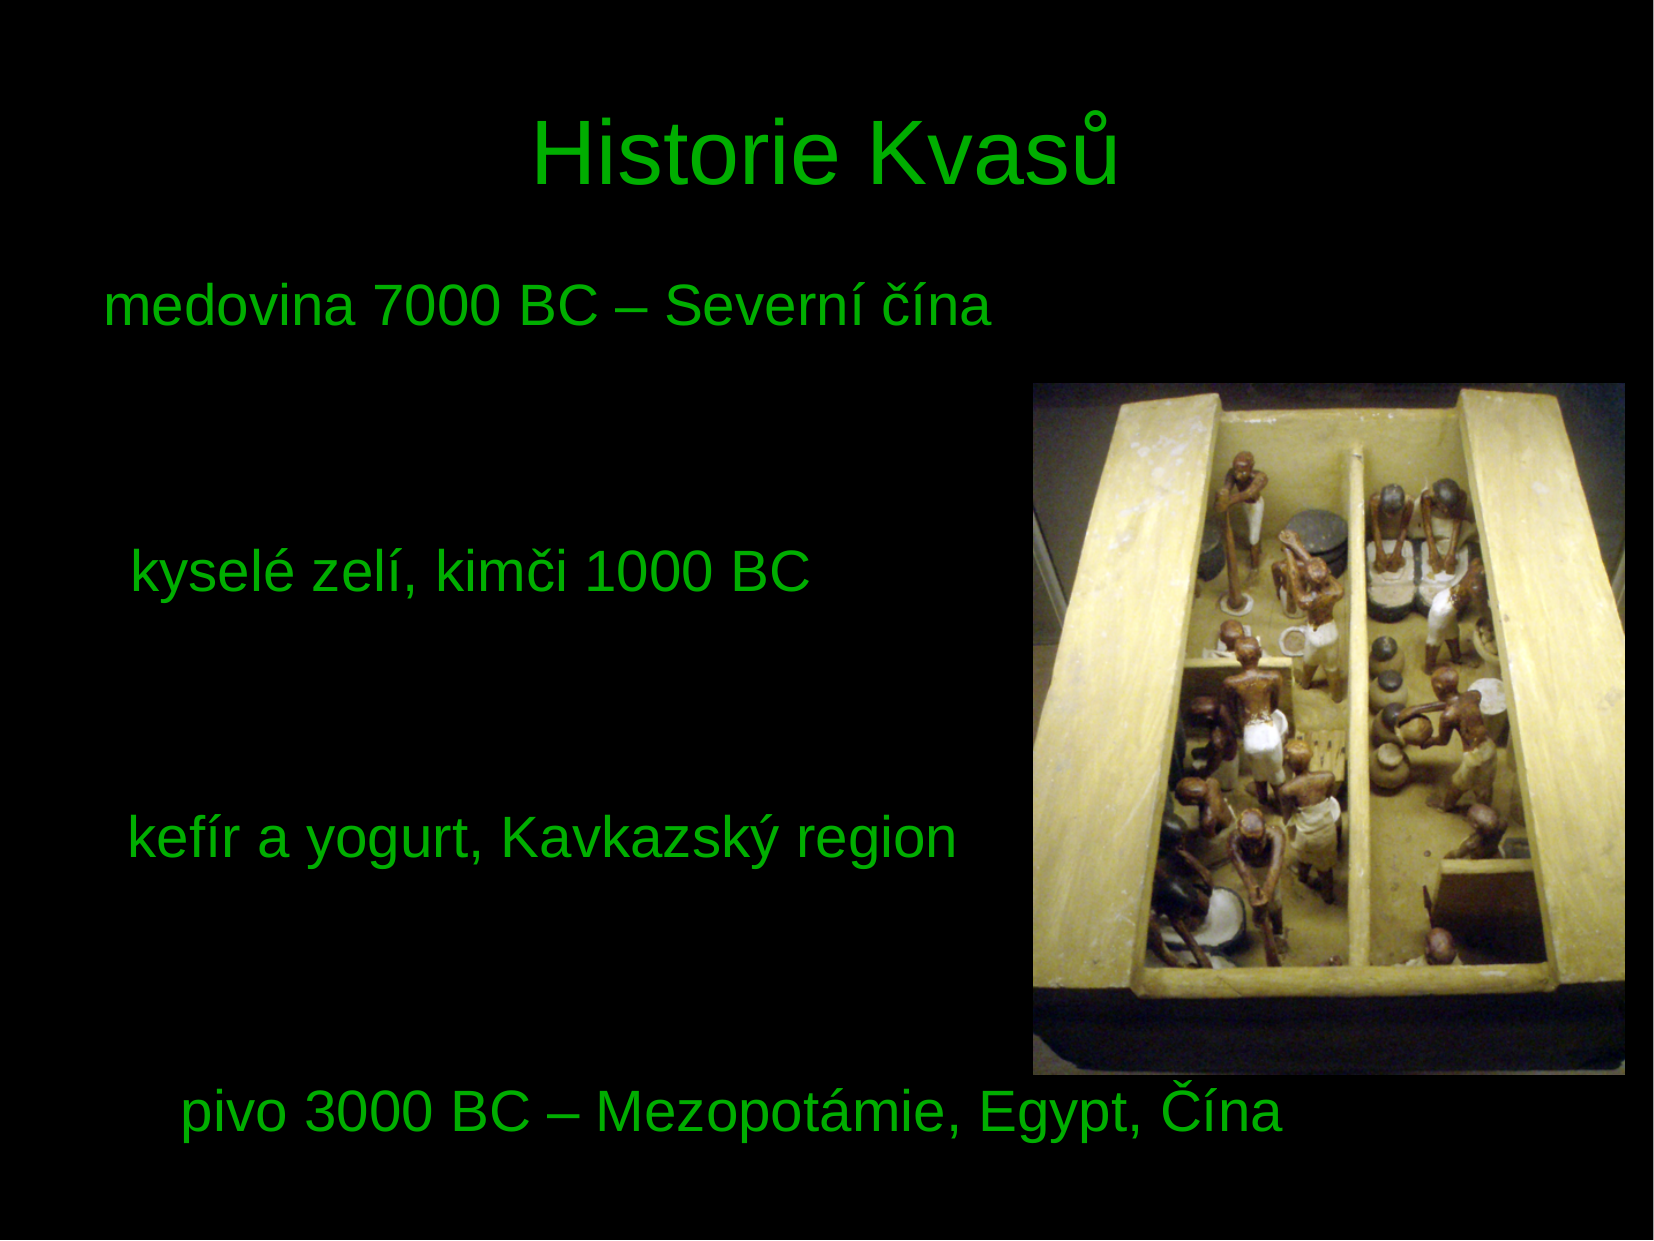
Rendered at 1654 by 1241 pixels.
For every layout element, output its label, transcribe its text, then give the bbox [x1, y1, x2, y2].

title Historie Kvasů [82, 56, 1571, 250]
text_box kyselé zelí, kimči 1000 BC [115, 531, 827, 612]
text_box kefír a yogurt, Kavkazský region [113, 797, 975, 878]
picture [1033, 383, 1625, 1075]
text_box pivo 3000 BC – Mezopotámie, Egypt, Čína [166, 1071, 1300, 1152]
text_box medovina 7000 BC – Severní čína [88, 265, 1008, 346]
